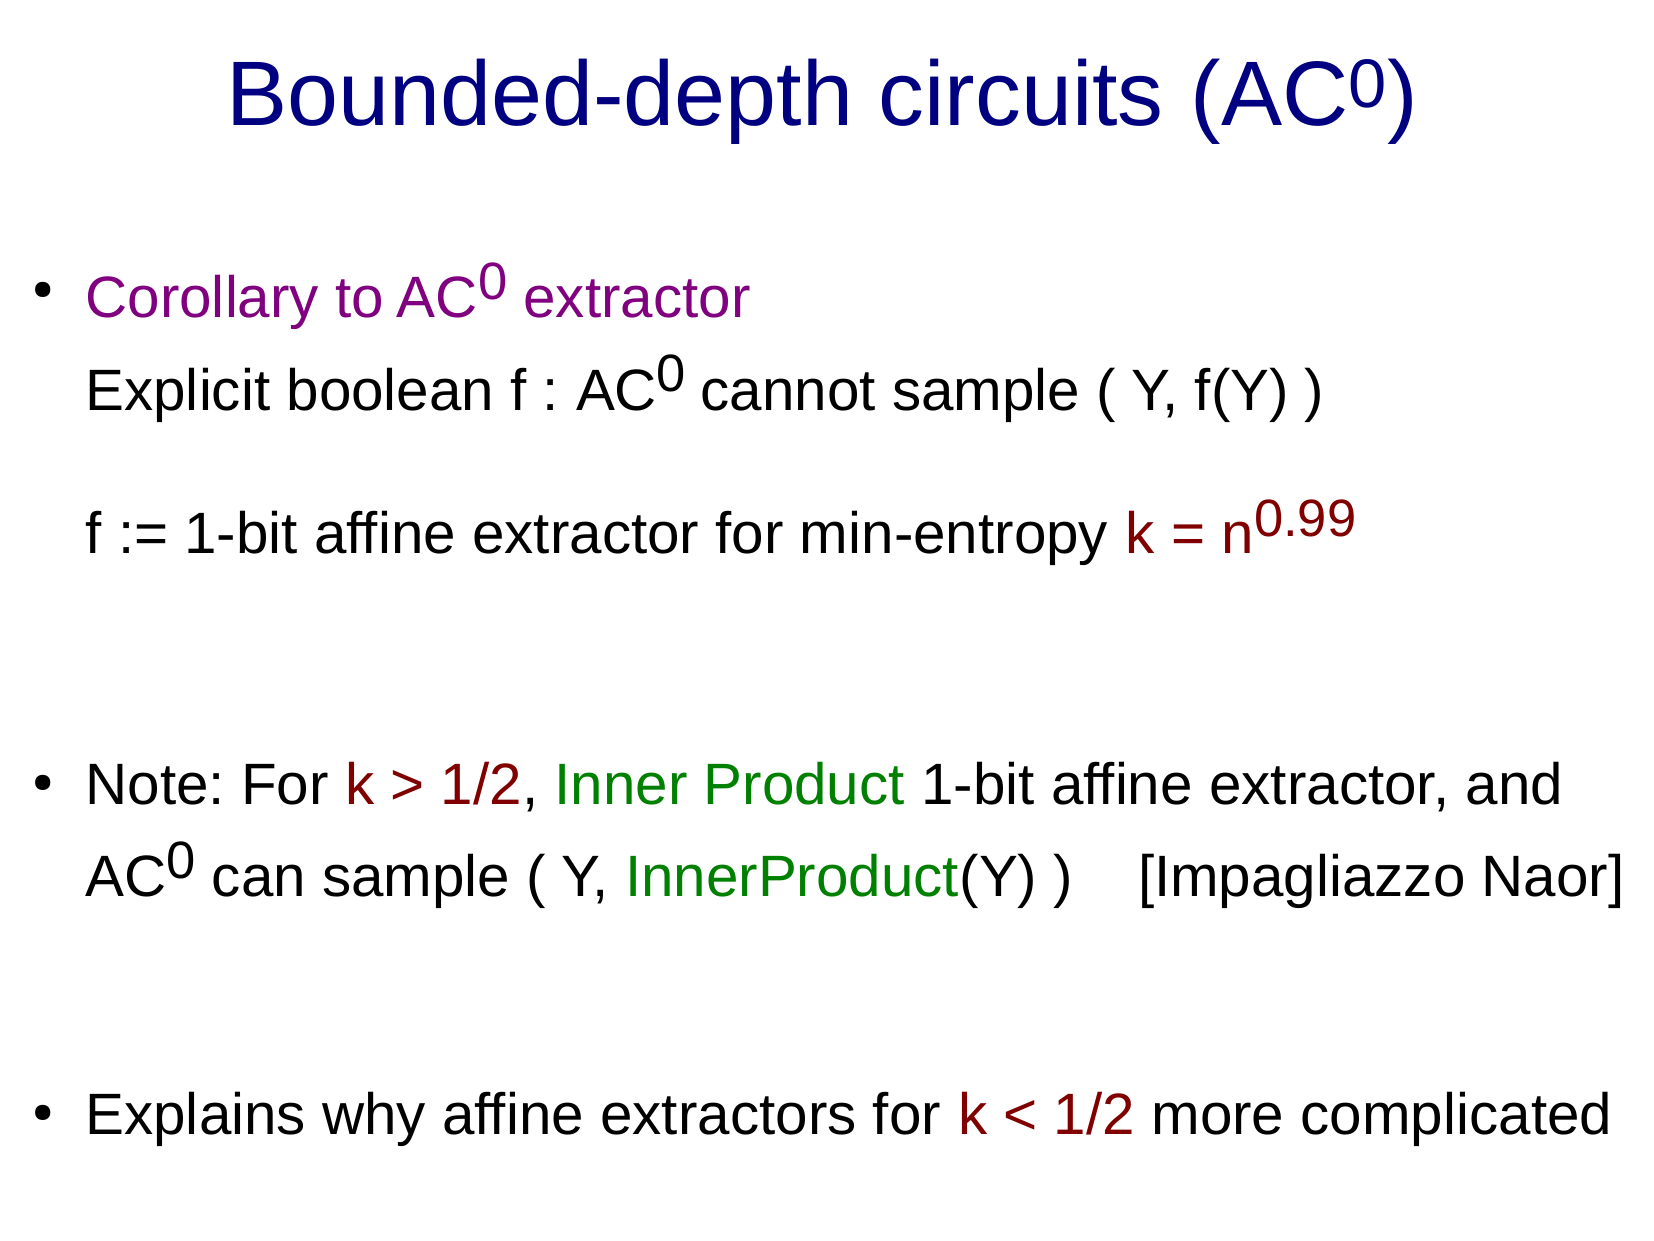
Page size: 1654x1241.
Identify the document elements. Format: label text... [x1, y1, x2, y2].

title Bounded-depth circuits (AC0) [131, 0, 1538, 188]
list Corollary to AC0 extractor Explicit boolean f : AC0 cannot sample ( Y, f(Y) ) f := 1-bit affine extractor for min-entropy k = n0.99 Note: For k > 1/2, Inner Product 1-bit affine extractor, and AC0 can sample ( Y, InnerProduct(Y) ) [Impagliazzo Naor] Explains why affine extractors for k < 1/2 more complicated [0, 185, 1654, 1238]
